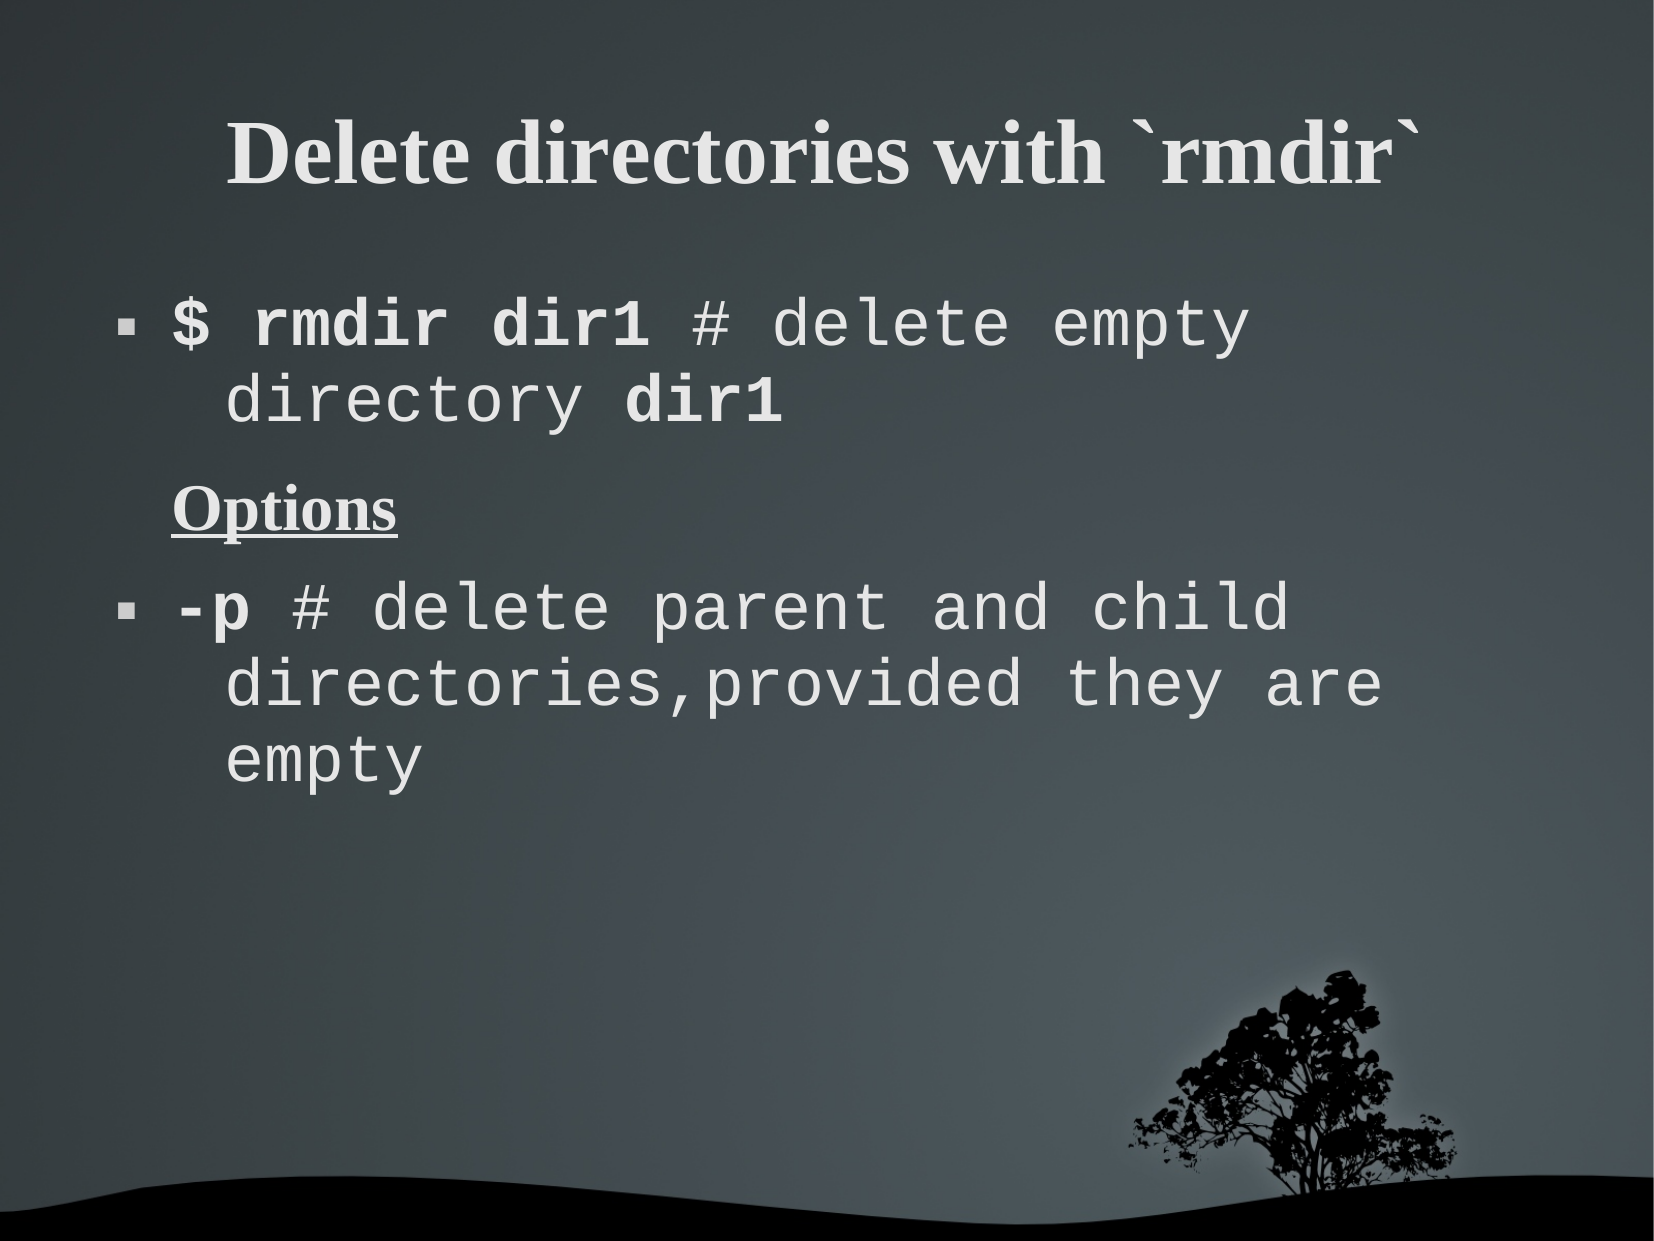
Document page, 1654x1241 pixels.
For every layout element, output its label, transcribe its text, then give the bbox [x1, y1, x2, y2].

list $ rmdir dir1 # delete empty directory dir1 Options -p # delete parent and child directories,provided they are empty [82, 290, 1571, 1109]
picture [0, 0, 1654, 1241]
title Delete directories with `rmdir` [82, 49, 1571, 257]
